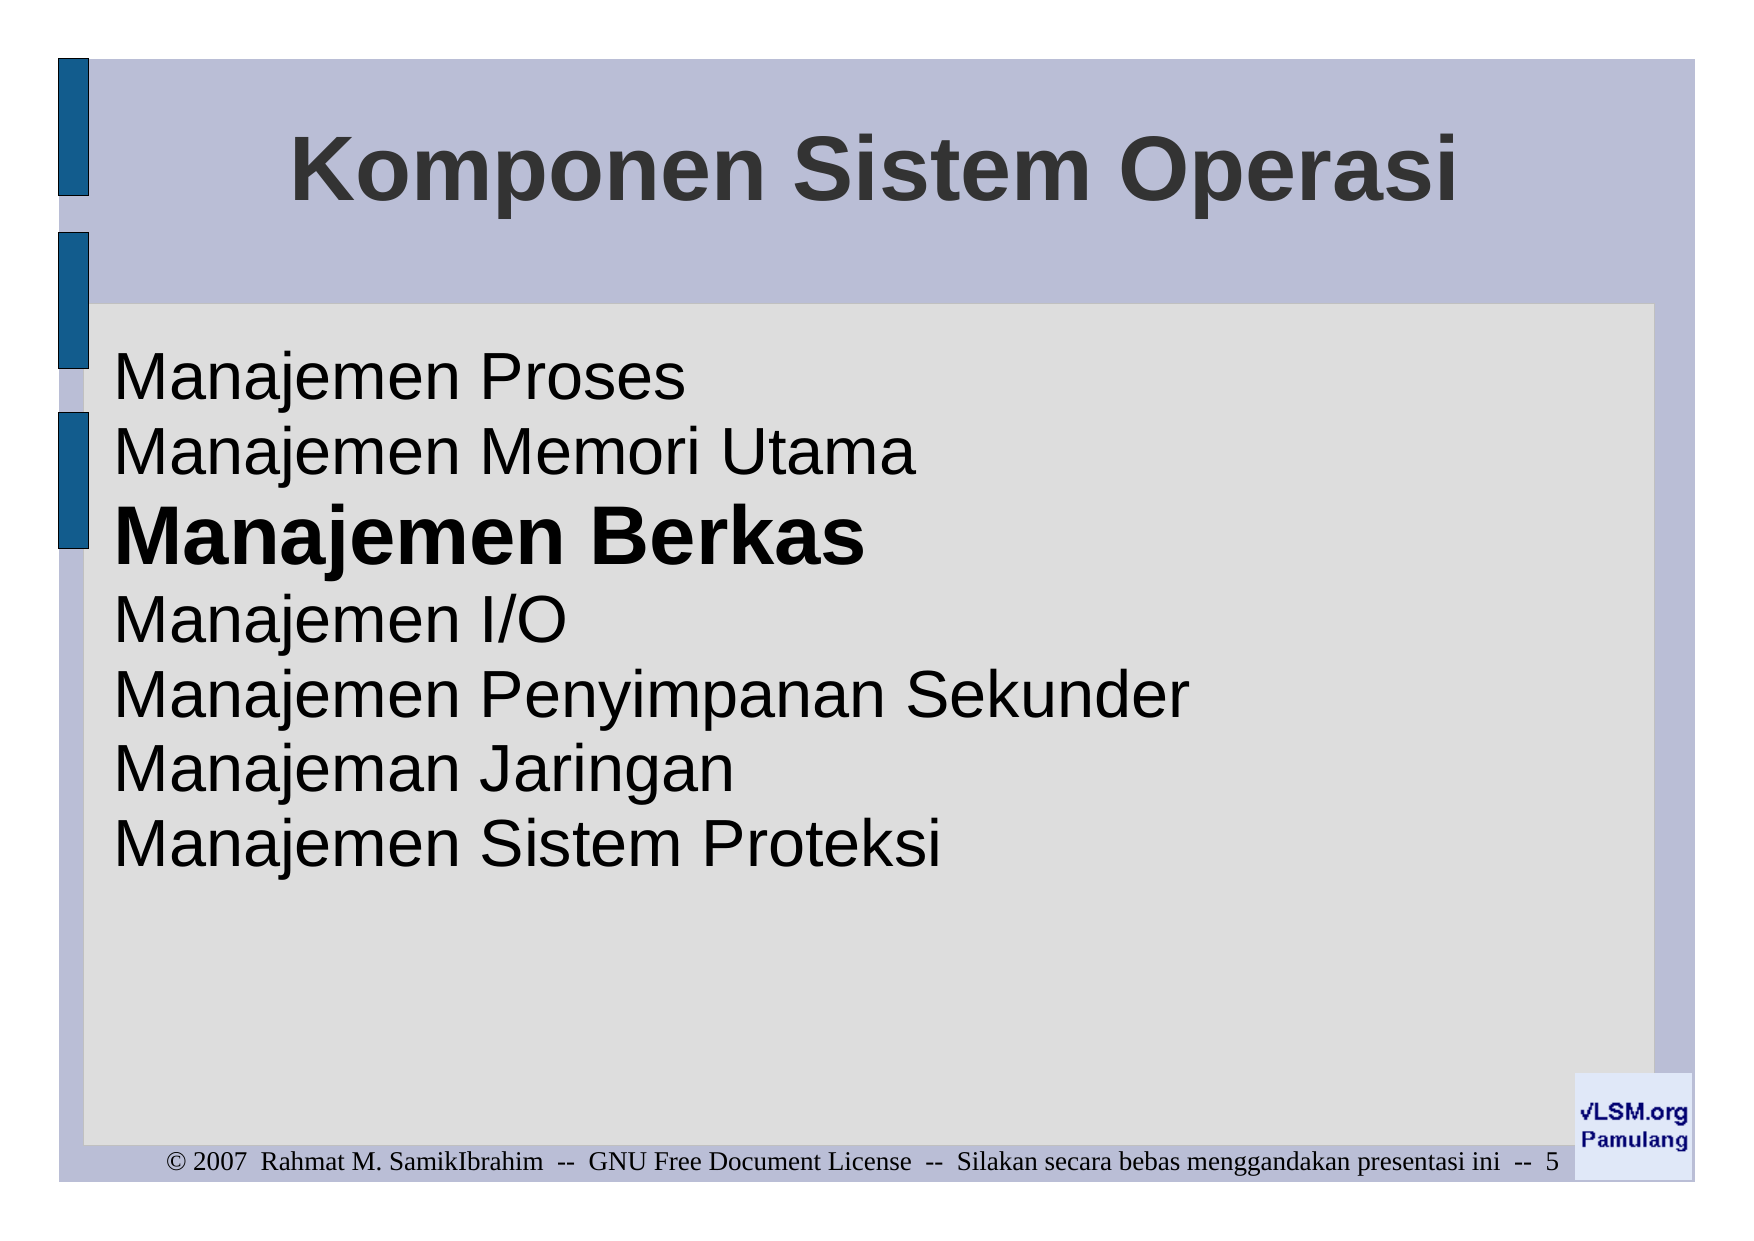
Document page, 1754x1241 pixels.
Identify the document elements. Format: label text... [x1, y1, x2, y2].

list Manajemen Proses Manajemen Memori Utama Manajemen Berkas Manajemen I/O Manajemen Penyimpanan Sekunder Manajeman Jaringan Manajemen Sistem Proteksi [96, 339, 1656, 945]
picture [1575, 1073, 1692, 1180]
title Komponen Sistem Operasi [95, 74, 1655, 263]
